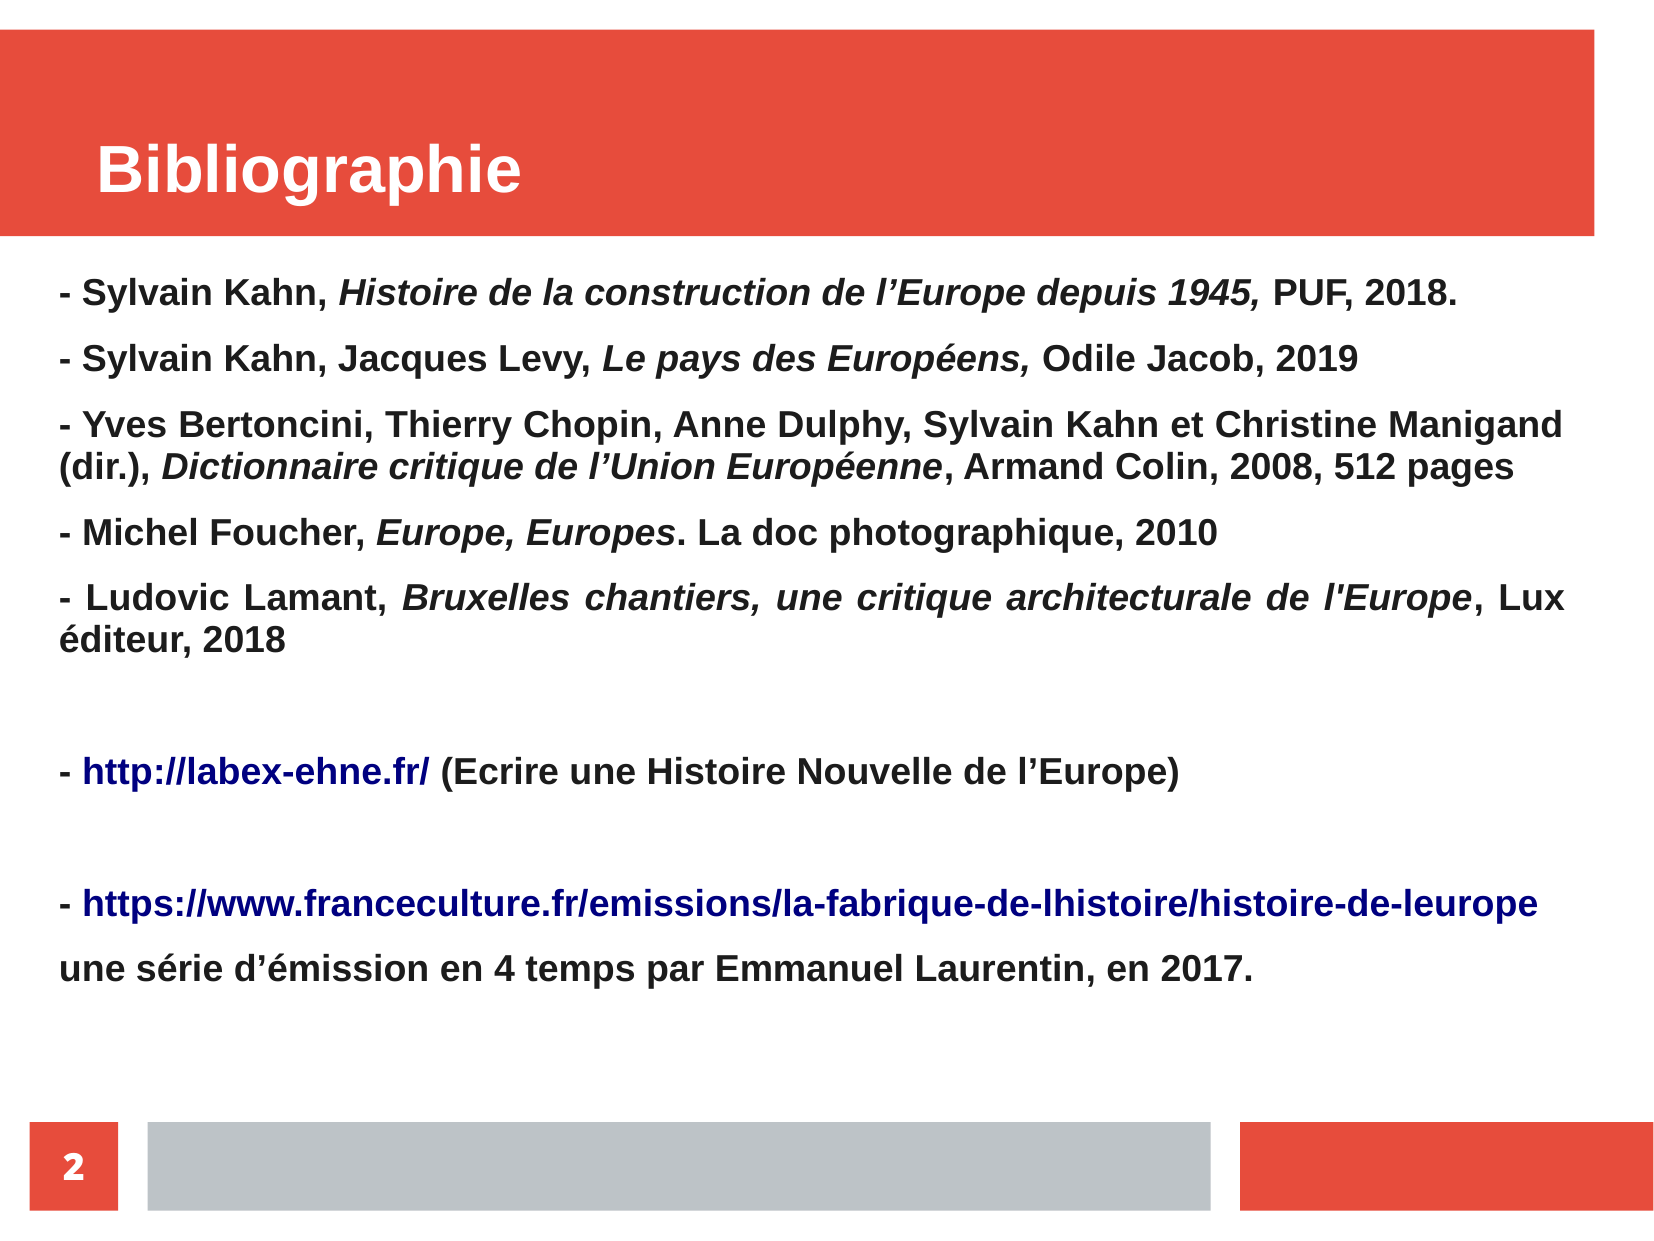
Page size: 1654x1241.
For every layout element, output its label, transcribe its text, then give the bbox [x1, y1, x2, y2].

title Bibliographie [59, 59, 1595, 207]
list - Sylvain Kahn, Histoire de la construction de l’Europe depuis 1945, PUF, 2018. - Sylvain Kahn, Jacques Levy, Le pays des Européens, Odile Jacob, 2019 - Yves Bertoncini, Thierry Chopin, Anne Dulphy, Sylvain Kahn et Christine Manigand (dir.), Dictionnaire critique de l’Union Européenne, Armand Colin, 2008, 512 pages - Michel Foucher, Europe, Europes. La doc photographique, 2010 - Ludovic Lamant, Bruxelles chantiers, une critique architecturale de l'Europe, Lux éditeur, 2018 - http://labex-ehne.fr/ (Ecrire une Histoire Nouvelle de l’Europe) - https://www.franceculture.fr/emissions/la-fabrique-de-lhistoire/histoire-de-leurope une série d’émission en 4 temps par Emmanuel Laurentin, en 2017. [59, 271, 1565, 1093]
